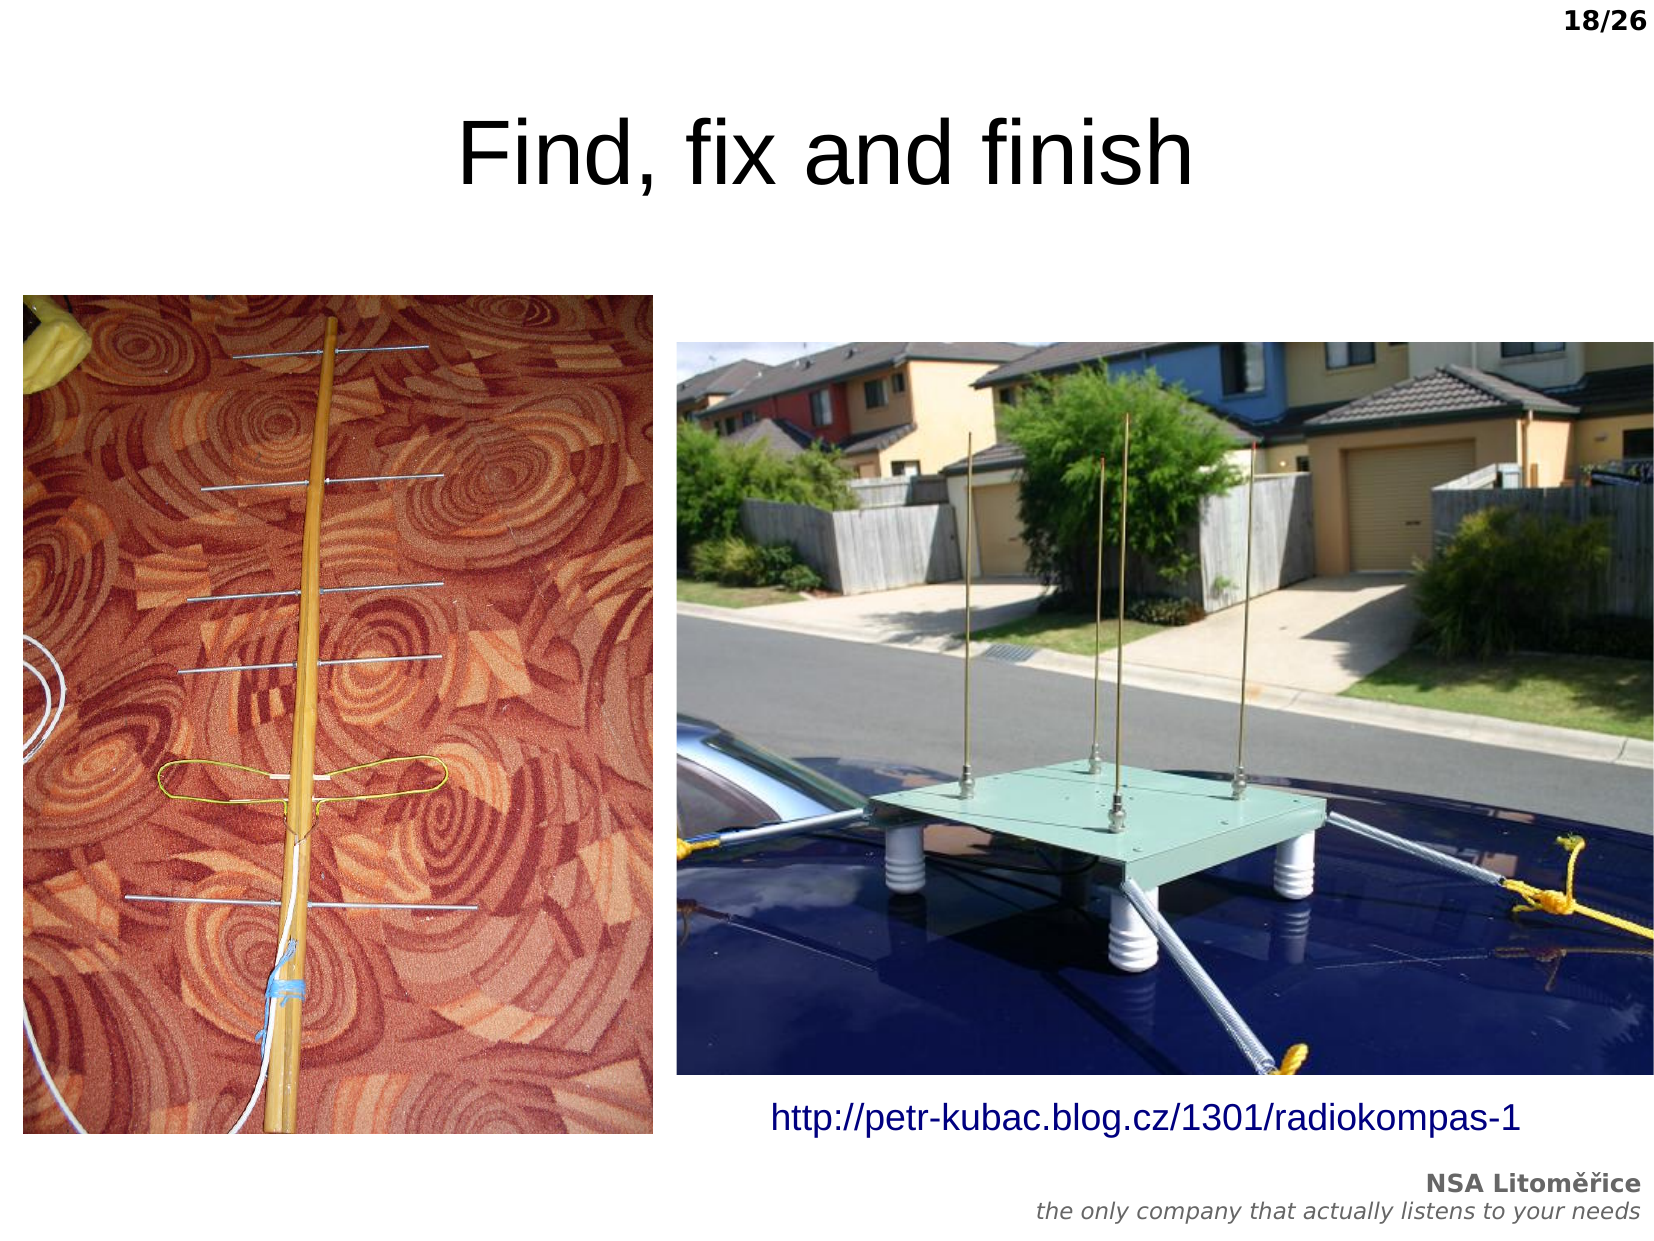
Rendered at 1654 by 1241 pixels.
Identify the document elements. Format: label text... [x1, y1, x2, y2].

picture [676, 342, 1654, 1075]
text_box http://petr-kubac.blog.cz/1301/radiokompas-1 [755, 1088, 1537, 1146]
picture [23, 295, 653, 1134]
title Find, fix and finish [82, 49, 1571, 257]
